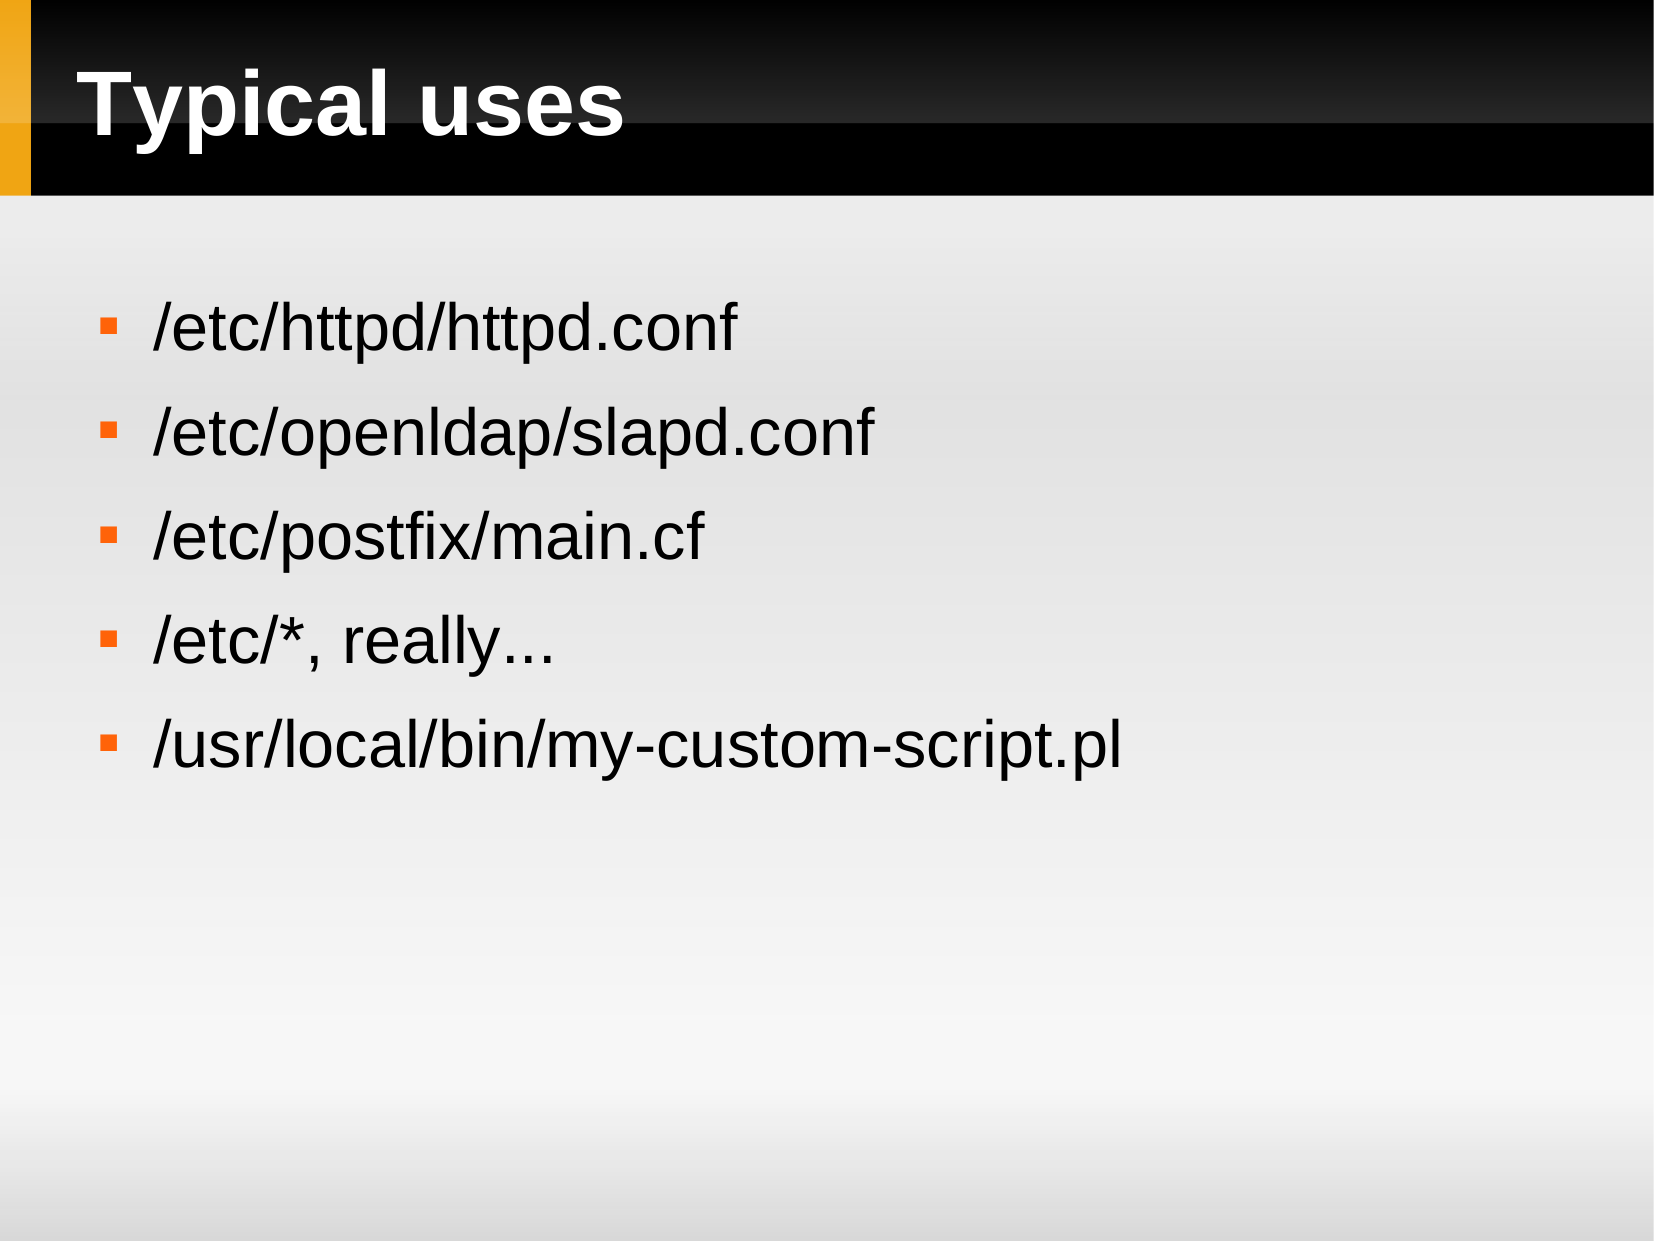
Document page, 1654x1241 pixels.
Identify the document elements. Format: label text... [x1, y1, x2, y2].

list /etc/httpd/httpd.conf /etc/openldap/slapd.conf /etc/postfix/main.cf /etc/*, really... /usr/local/bin/my-custom-script.pl [82, 290, 1571, 1109]
picture [0, 0, 1654, 1241]
title Typical uses [76, 0, 1565, 208]
